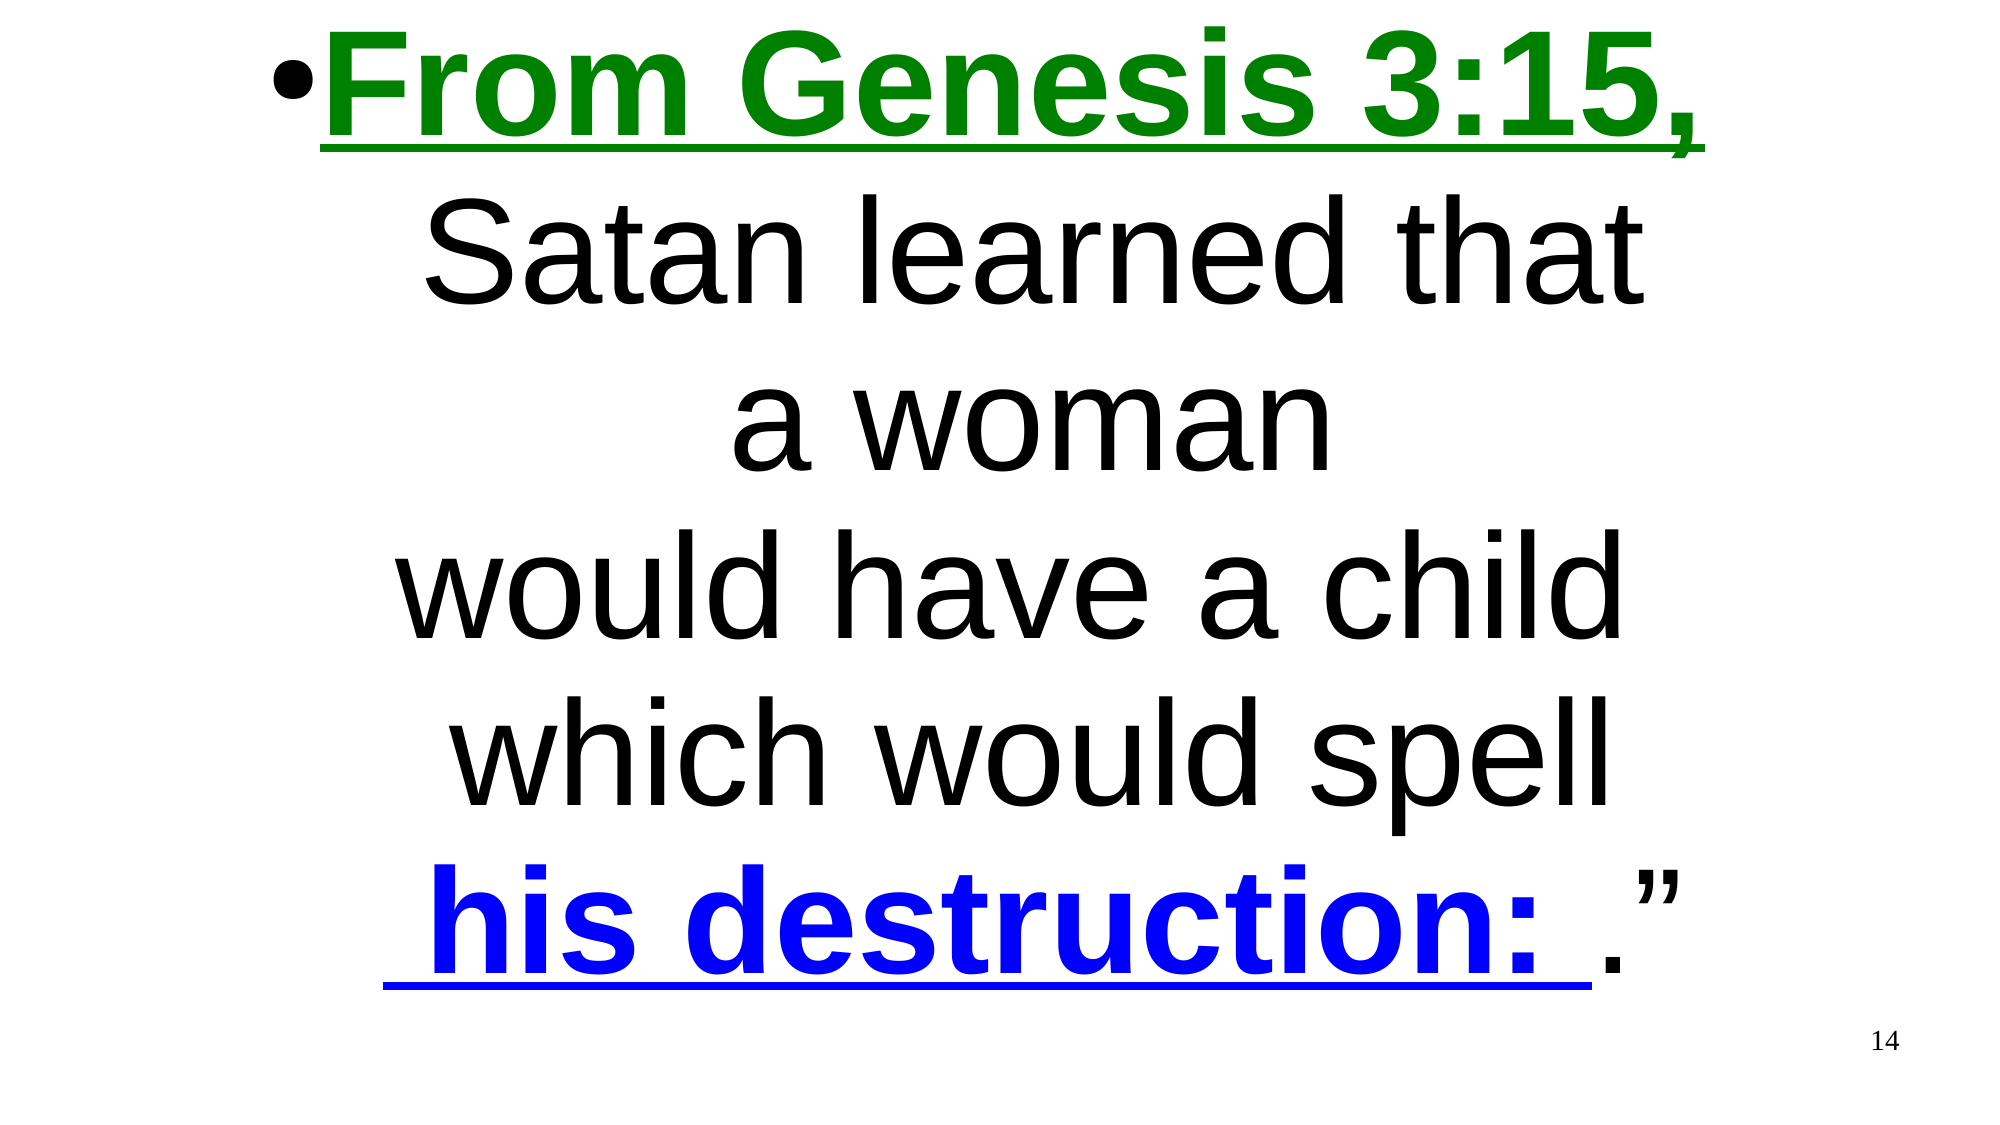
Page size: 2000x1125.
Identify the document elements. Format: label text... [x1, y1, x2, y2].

list From Genesis 3:15, Satan learned that a woman would have a child which would spell his destruction: .” [0, 0, 1996, 1123]
